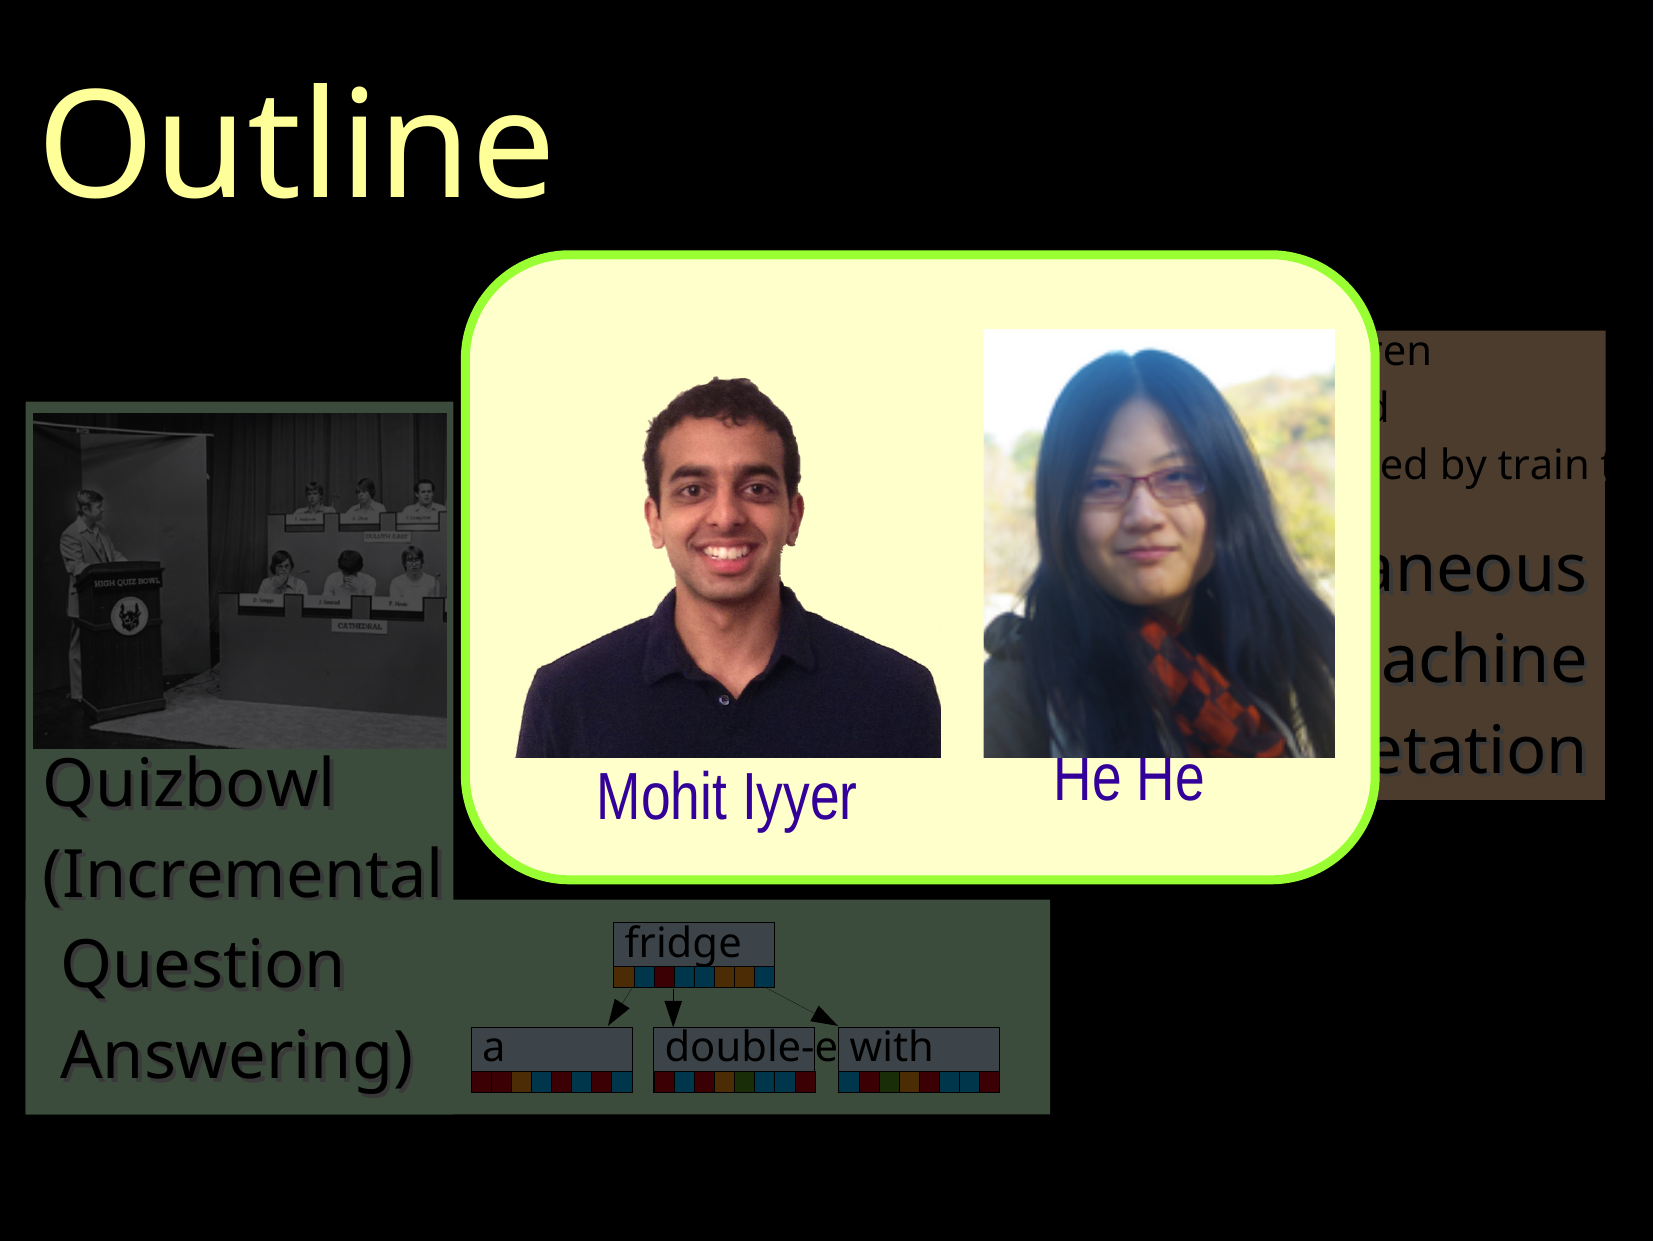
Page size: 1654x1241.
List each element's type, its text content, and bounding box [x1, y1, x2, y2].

text_box He He [914, 752, 1345, 921]
text_box [0, 0, 1653, 1241]
text_box Outline [37, 37, 495, 238]
picture [983, 329, 1335, 758]
picture [514, 327, 941, 758]
